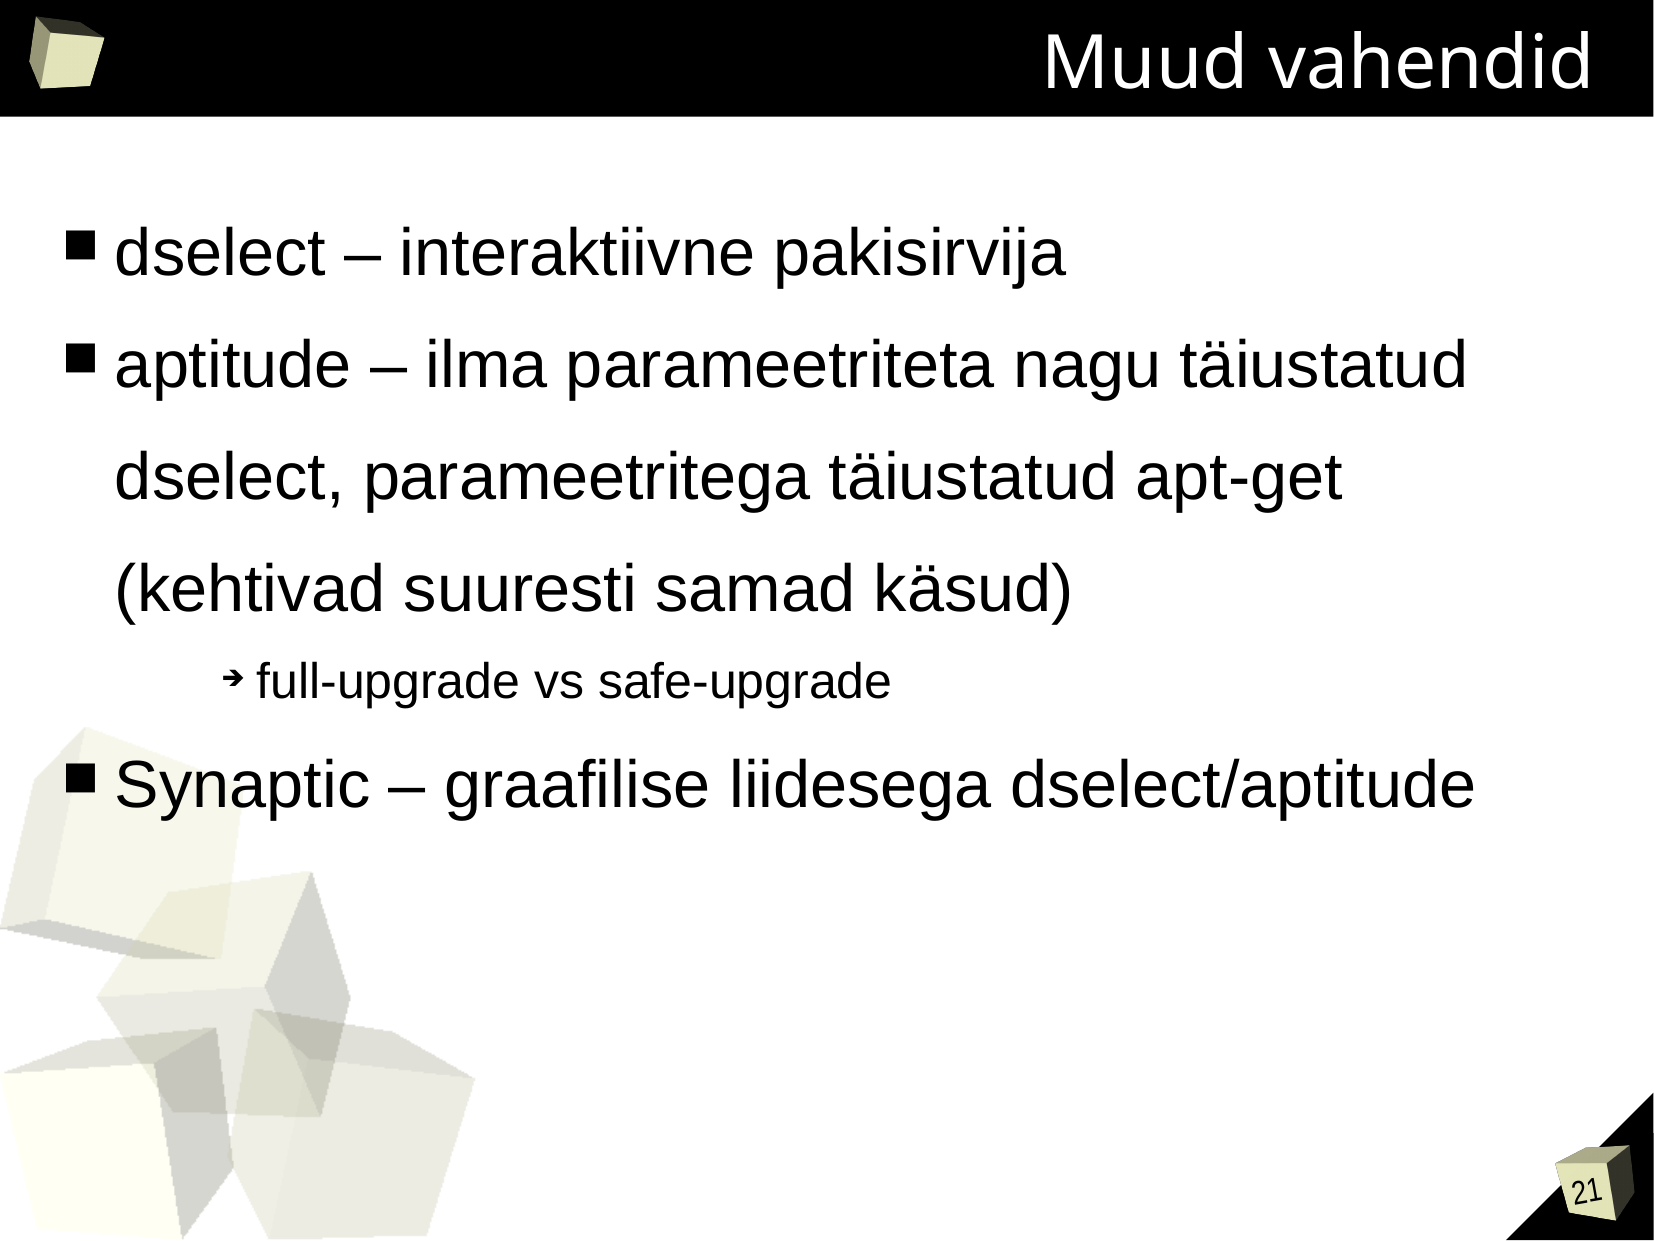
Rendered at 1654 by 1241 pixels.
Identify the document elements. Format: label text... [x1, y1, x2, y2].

list dselect – interaktiivne pakisirvija aptitude – ilma parameetriteta nagu täiustatud dselect, parameetritega täiustatud apt-get (kehtivad suuresti samad käsud) full-upgrade vs safe-upgrade Synaptic – graafilise liidesega dselect/aptitude [44, 177, 1611, 1214]
title Muud vahendid [118, 0, 1595, 119]
picture [0, 726, 477, 1241]
